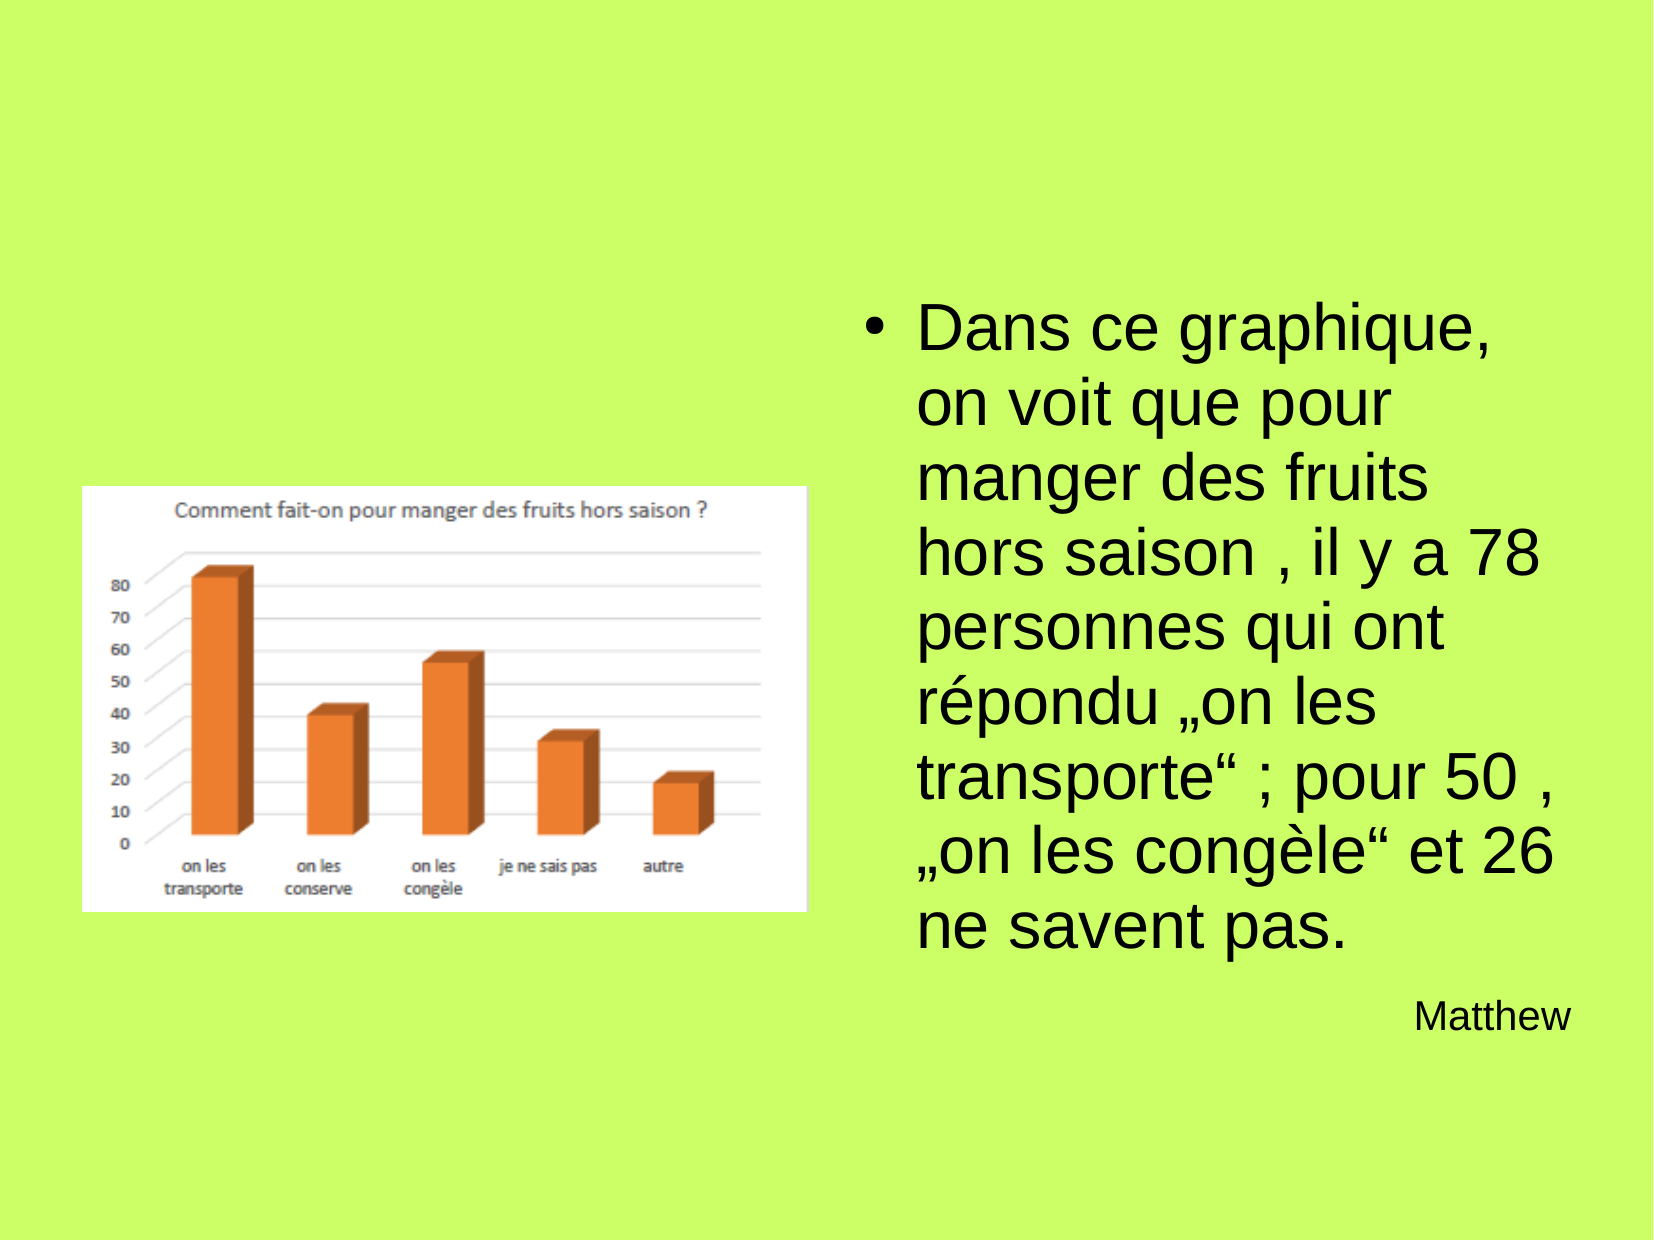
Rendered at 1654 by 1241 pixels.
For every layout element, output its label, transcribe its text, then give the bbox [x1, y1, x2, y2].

picture [82, 486, 809, 912]
list Dans ce graphique, on voit que pour manger des fruits hors saison , il y a 78 personnes qui ont répondu „on les transporte“ ; pour 50 , „on les congèle“ et 26 ne savent pas. Matthew [845, 290, 1572, 1109]
